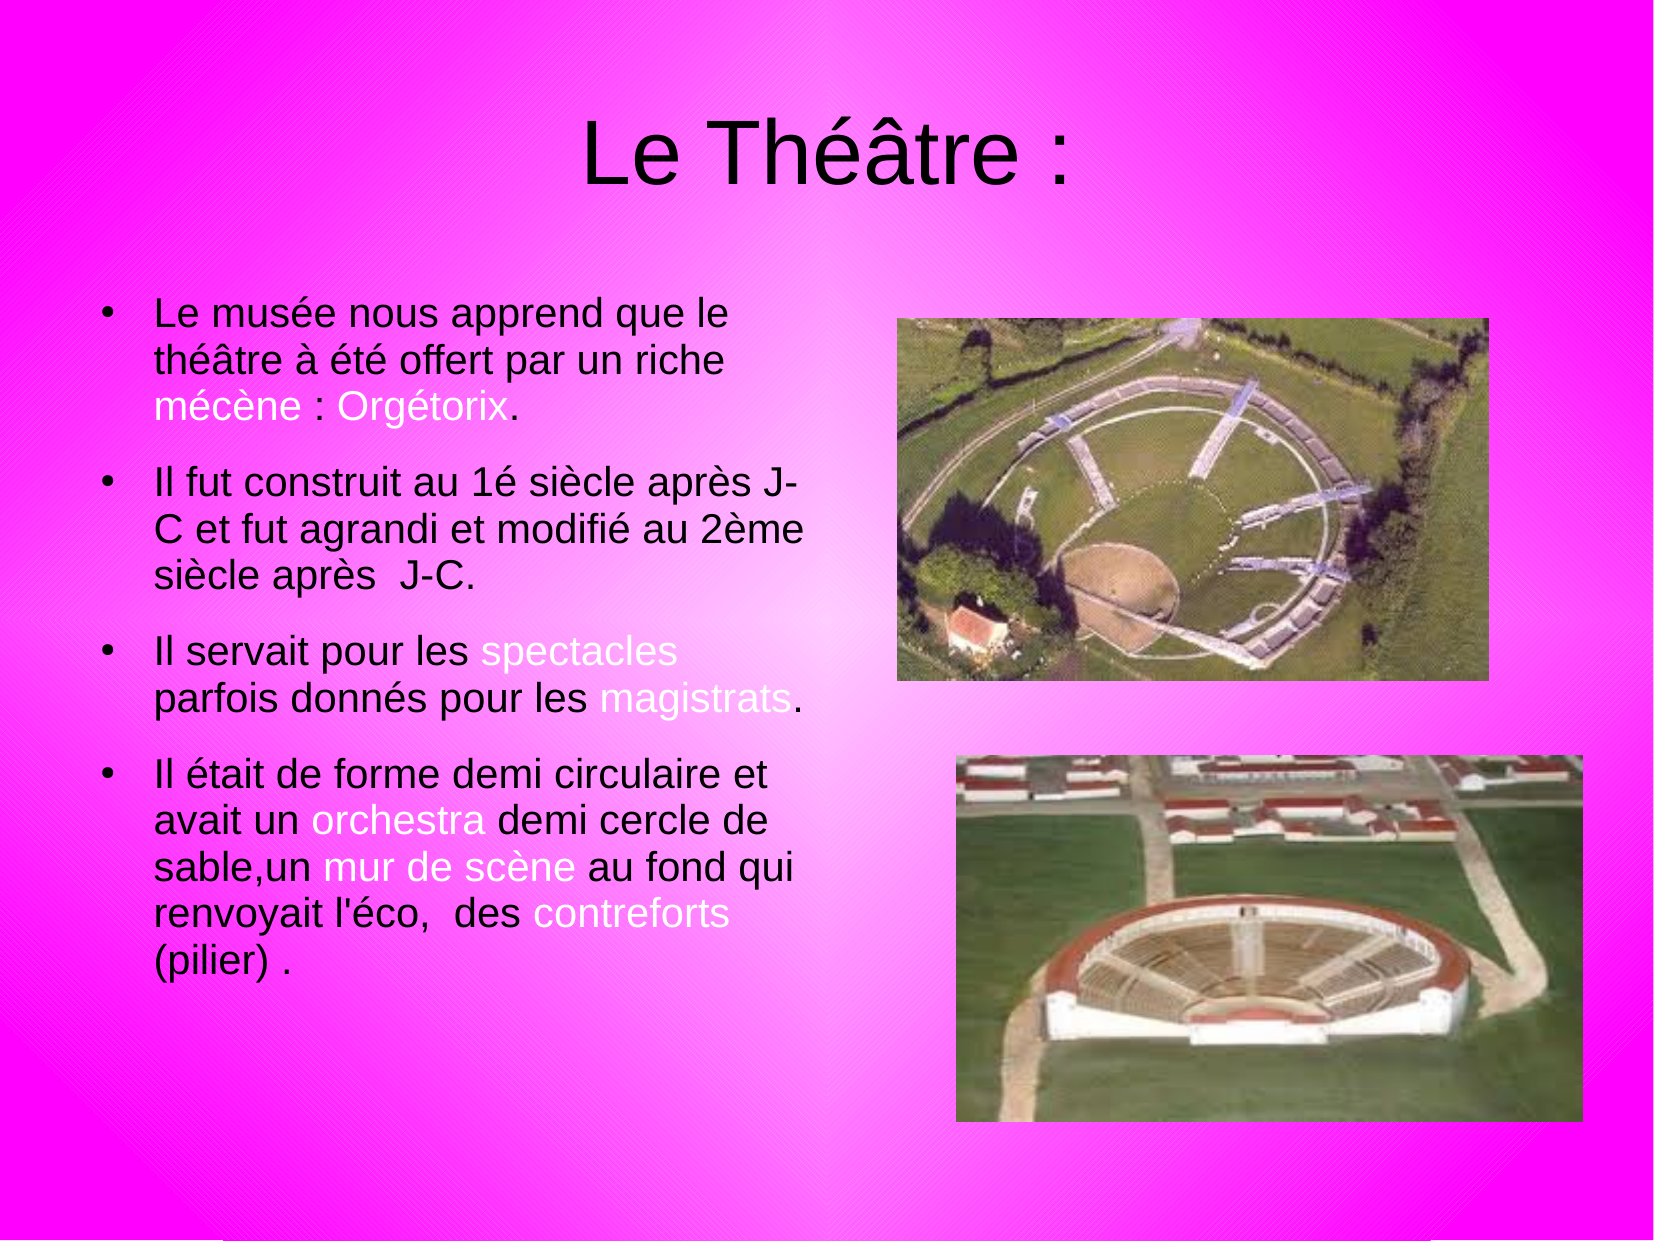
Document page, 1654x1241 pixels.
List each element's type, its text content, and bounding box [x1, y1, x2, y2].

list Le musée nous apprend que le théâtre à été offert par un riche mécène : Orgétorix. Il fut construit au 1é siècle après J-C et fut agrandi et modifié au 2ème siècle après J-C. Il servait pour les spectacles parfois donnés pour les magistrats. Il était de forme demi circulaire et avait un orchestra demi cercle de sable,un mur de scène au fond qui renvoyait l'éco, des contreforts (pilier) . [82, 290, 809, 1010]
title Le Théâtre : [82, 49, 1571, 257]
picture [897, 318, 1489, 681]
picture [956, 755, 1583, 1123]
